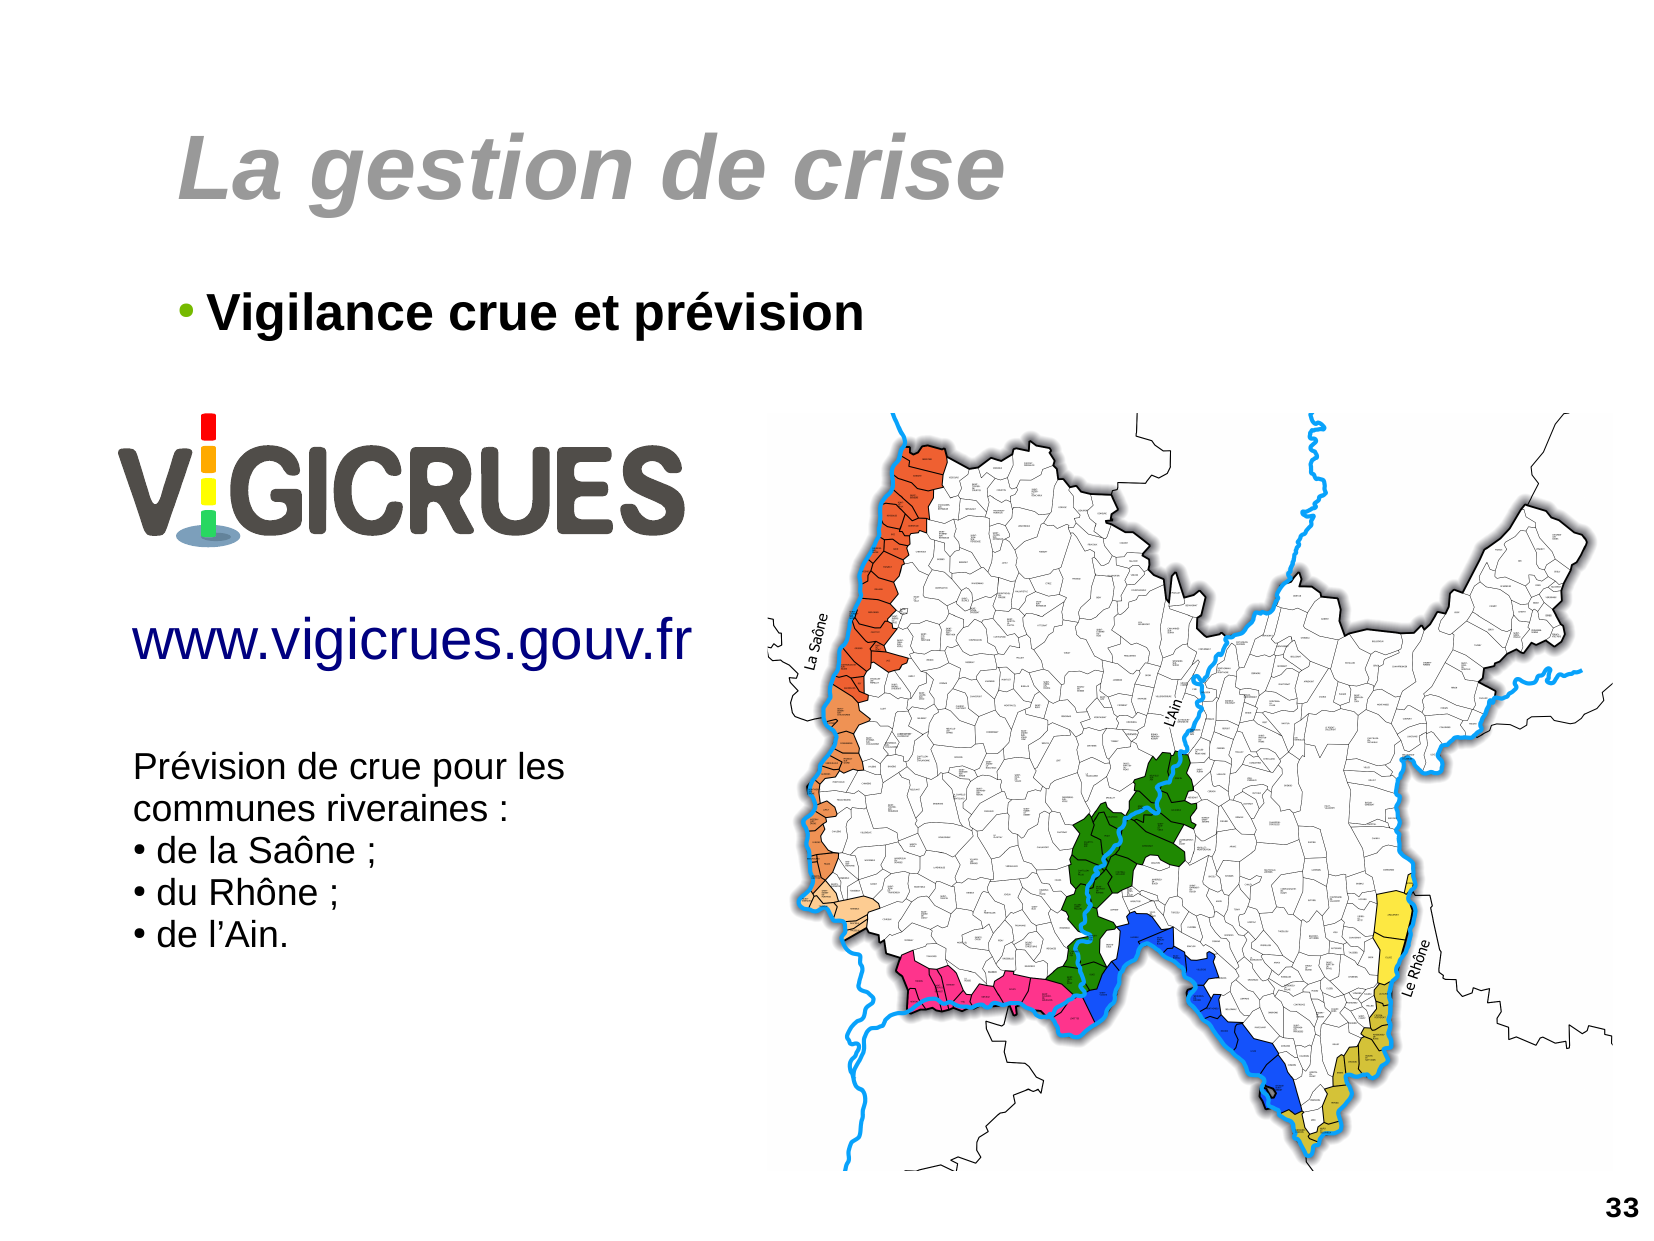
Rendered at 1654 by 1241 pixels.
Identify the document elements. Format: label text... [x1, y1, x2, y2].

text_box www.vigicrues.gouv.fr [118, 599, 709, 680]
title La gestion de crise [177, 69, 1625, 266]
text_box Prévision de crue pour les communes riveraines : de la Saône ; du Rhône ; de l’Ain. [118, 738, 591, 964]
picture [767, 413, 1613, 1171]
list Vigilance crue et prévision [177, 283, 1595, 1093]
picture [118, 413, 685, 548]
